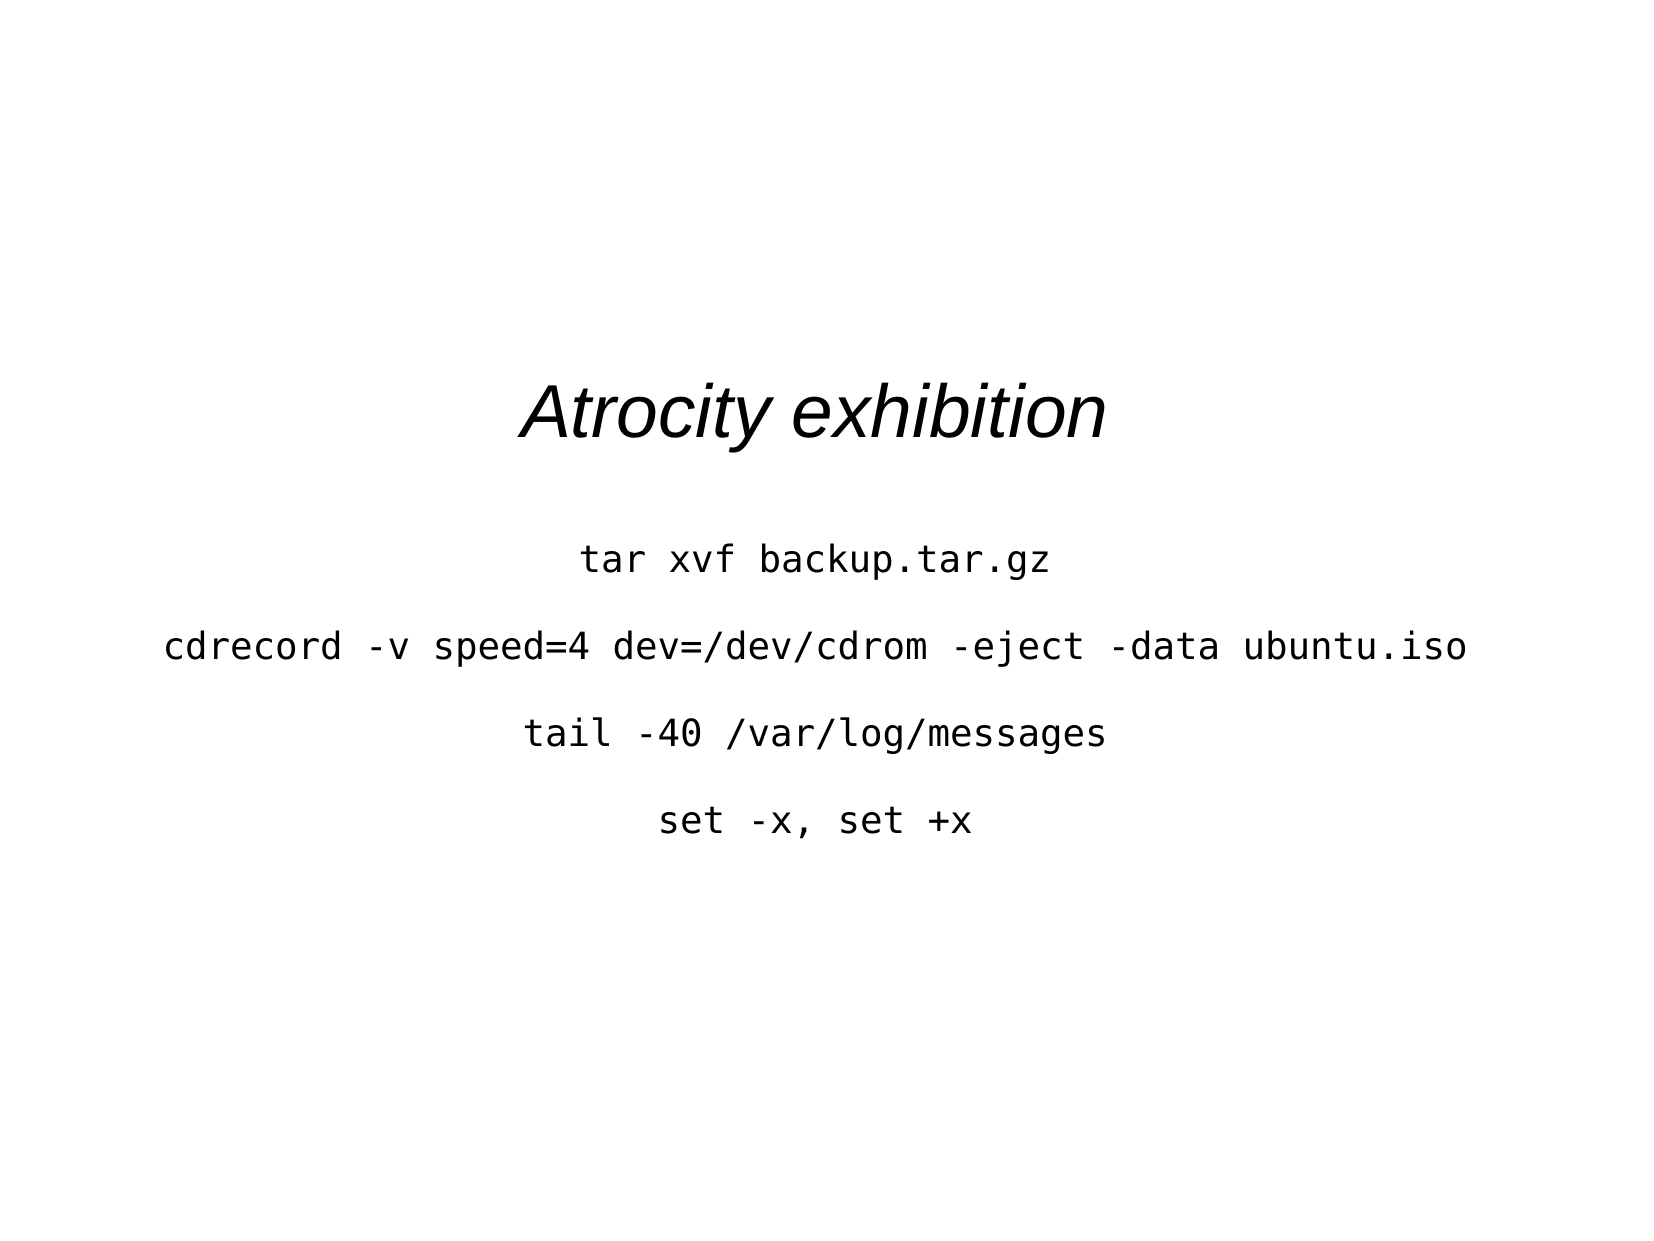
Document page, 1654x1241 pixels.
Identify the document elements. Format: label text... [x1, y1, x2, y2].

text_box Atrocity exhibition tar xvf backup.tar.gz cdrecord -v speed=4 dev=/dev/cdrom -eject -data ubuntu.iso tail -40 /var/log/messages set -x, set +x [47, 290, 1583, 1010]
